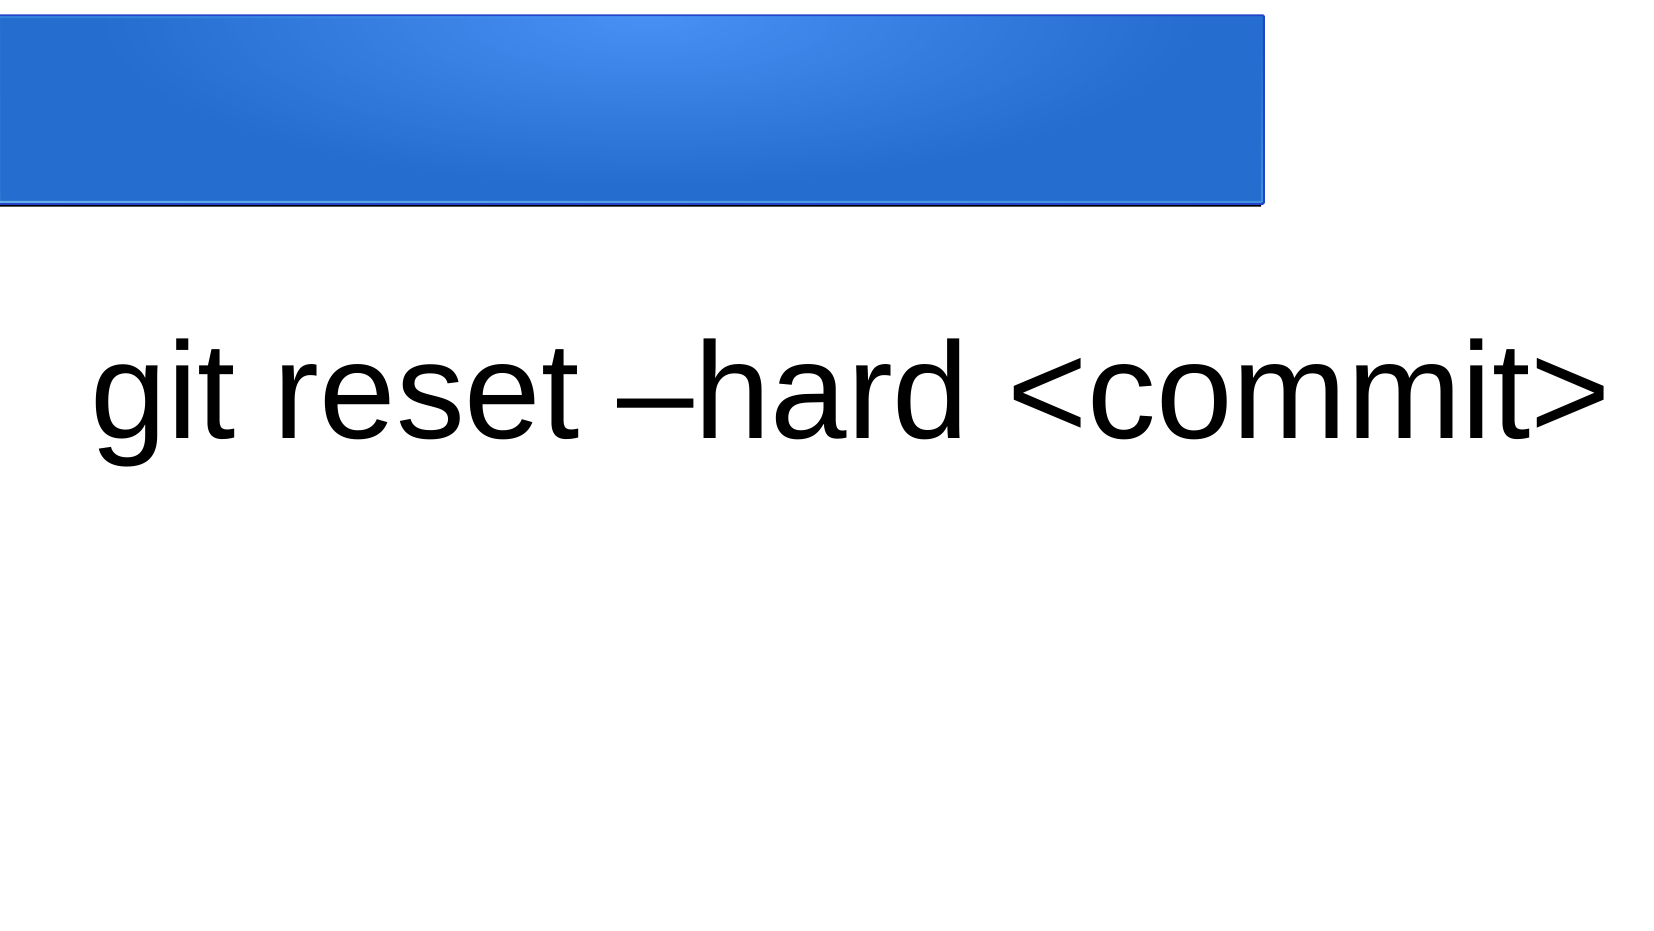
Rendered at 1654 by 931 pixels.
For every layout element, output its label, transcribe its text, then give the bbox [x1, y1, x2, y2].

subtitle git reset –hard <commit> [82, 35, 1621, 748]
